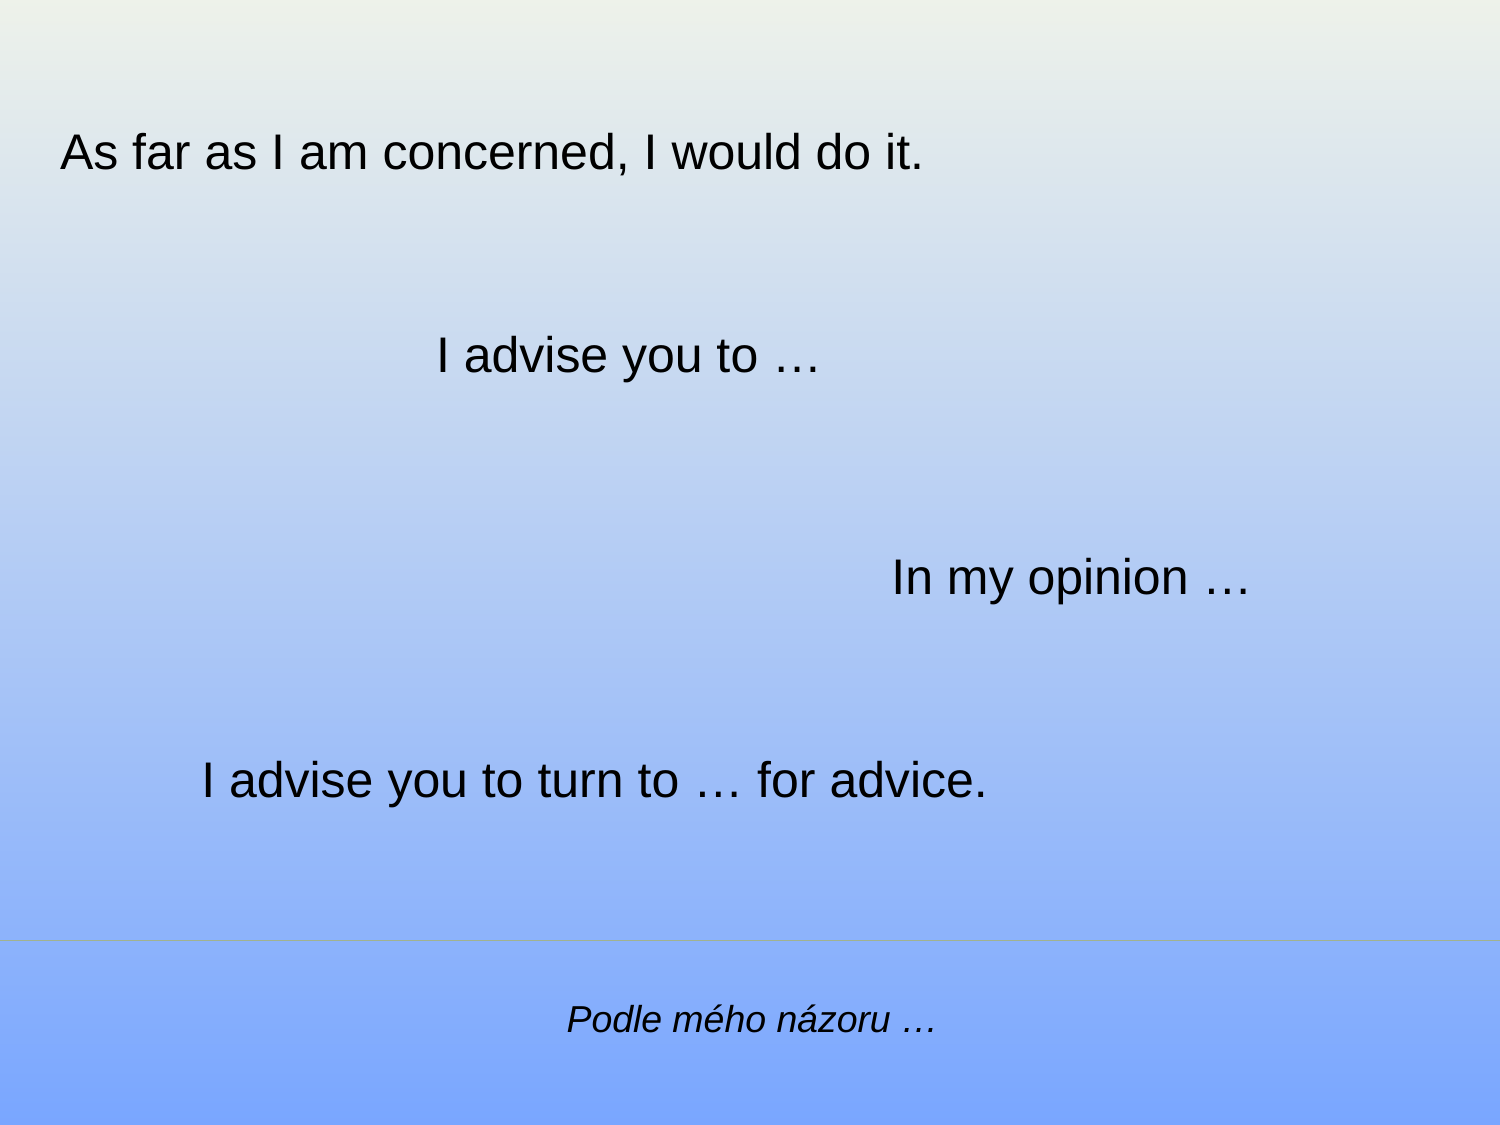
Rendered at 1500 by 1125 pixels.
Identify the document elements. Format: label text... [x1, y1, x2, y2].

text_box Podle mého názoru … [551, 987, 954, 1049]
text_box I advise you to … [421, 314, 838, 390]
text_box As far as I am concerned, I would do it. [45, 111, 940, 188]
text_box I advise you to turn to … for advice. [186, 739, 1004, 816]
text_box In my opinion … [876, 537, 1268, 613]
